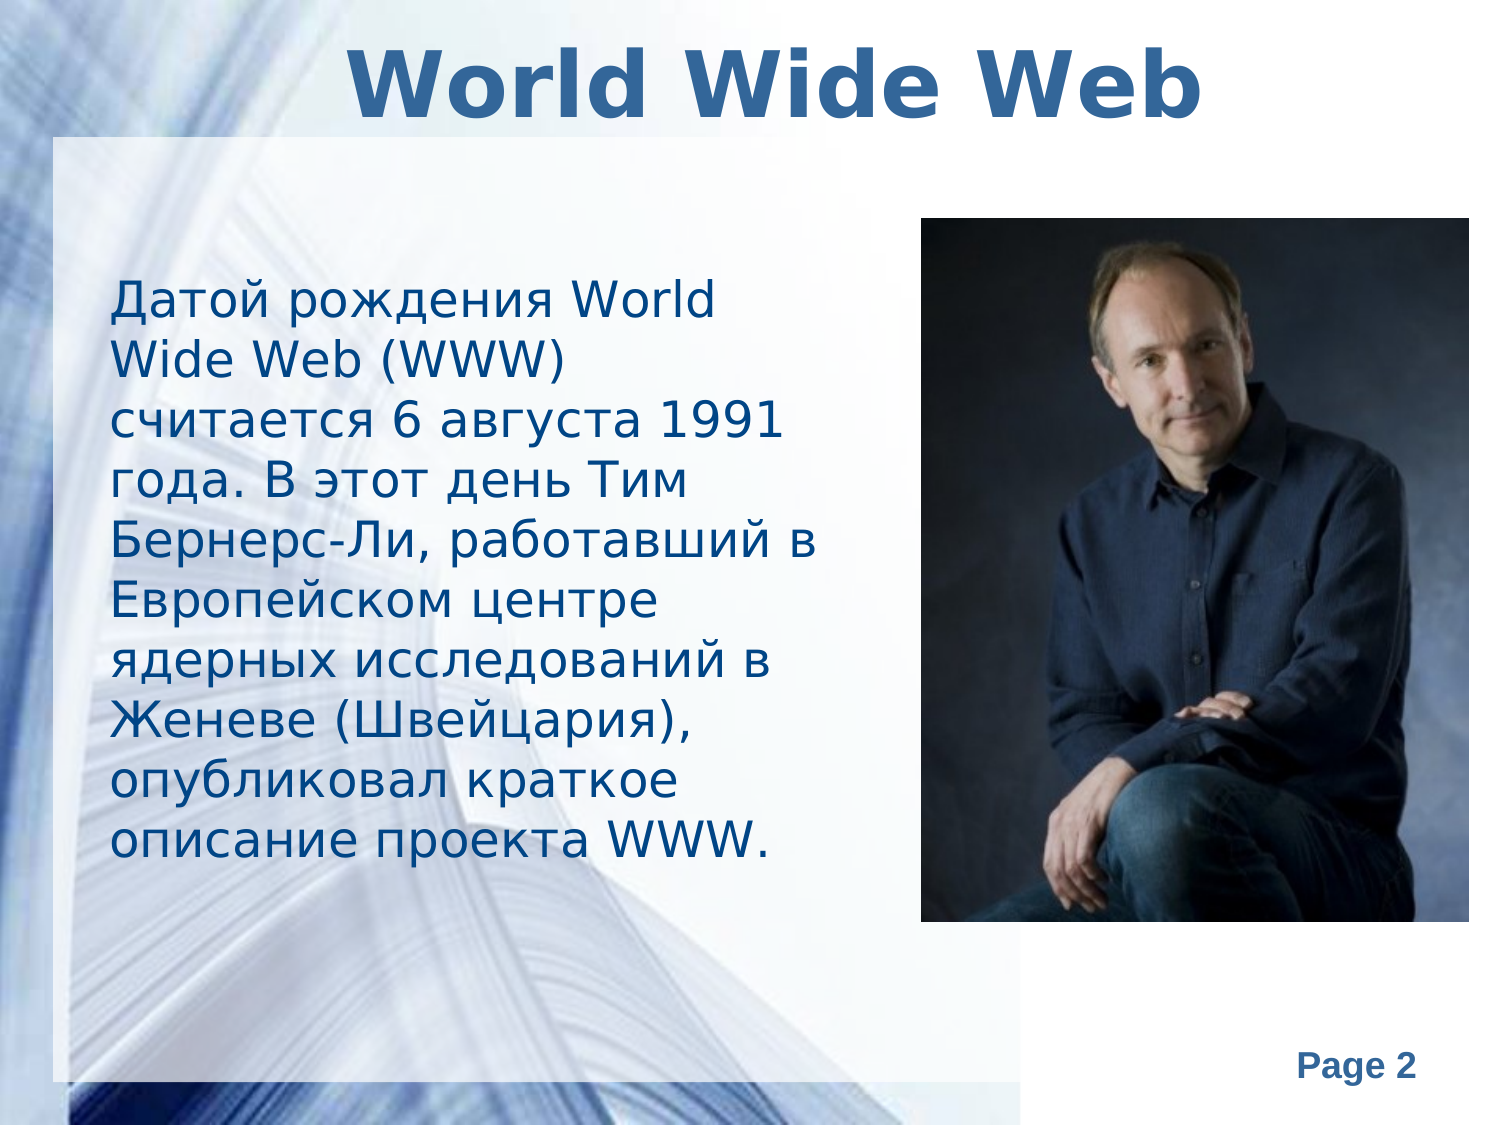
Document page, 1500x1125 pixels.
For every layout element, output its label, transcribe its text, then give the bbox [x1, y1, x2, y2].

text_box World Wide Web [329, 18, 1220, 144]
text_box Датой рождения World Wide Web (WWW) считается 6 августа 1991 года. В этот день Тим Бернерс-Ли, работавший в Европейском центре ядерных исследований в Женеве (Швейцария), опубликовал краткое описание проекта WWW. [94, 259, 863, 875]
picture [0, 0, 1500, 1125]
